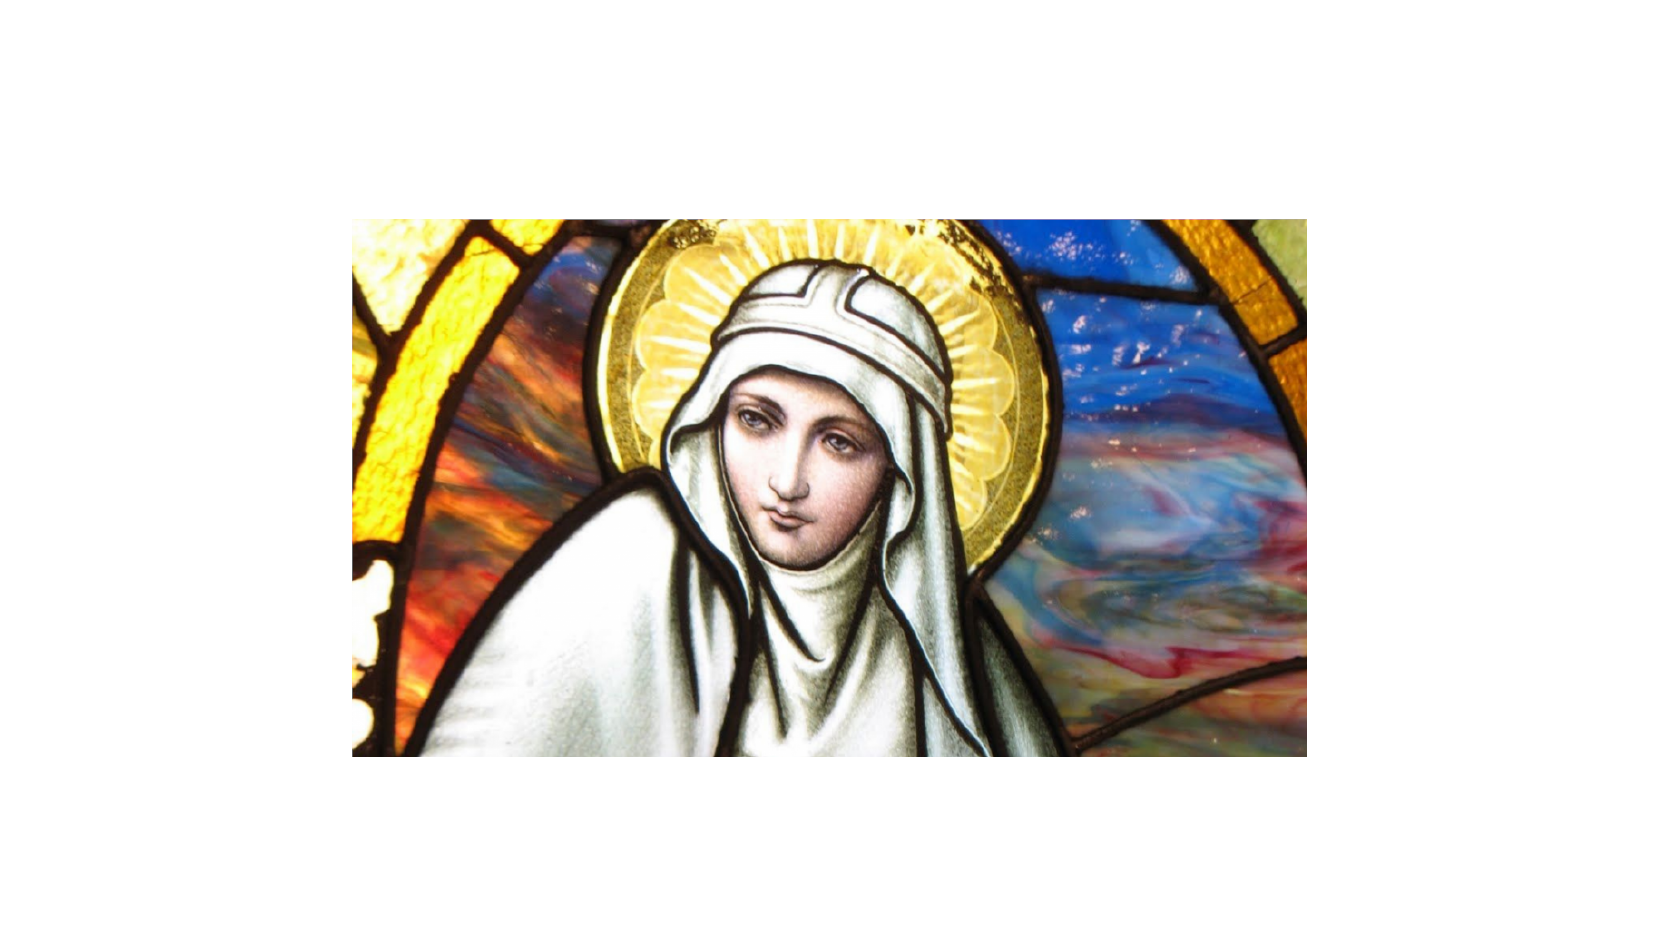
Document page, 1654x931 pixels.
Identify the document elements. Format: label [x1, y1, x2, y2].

picture [347, 217, 1307, 758]
